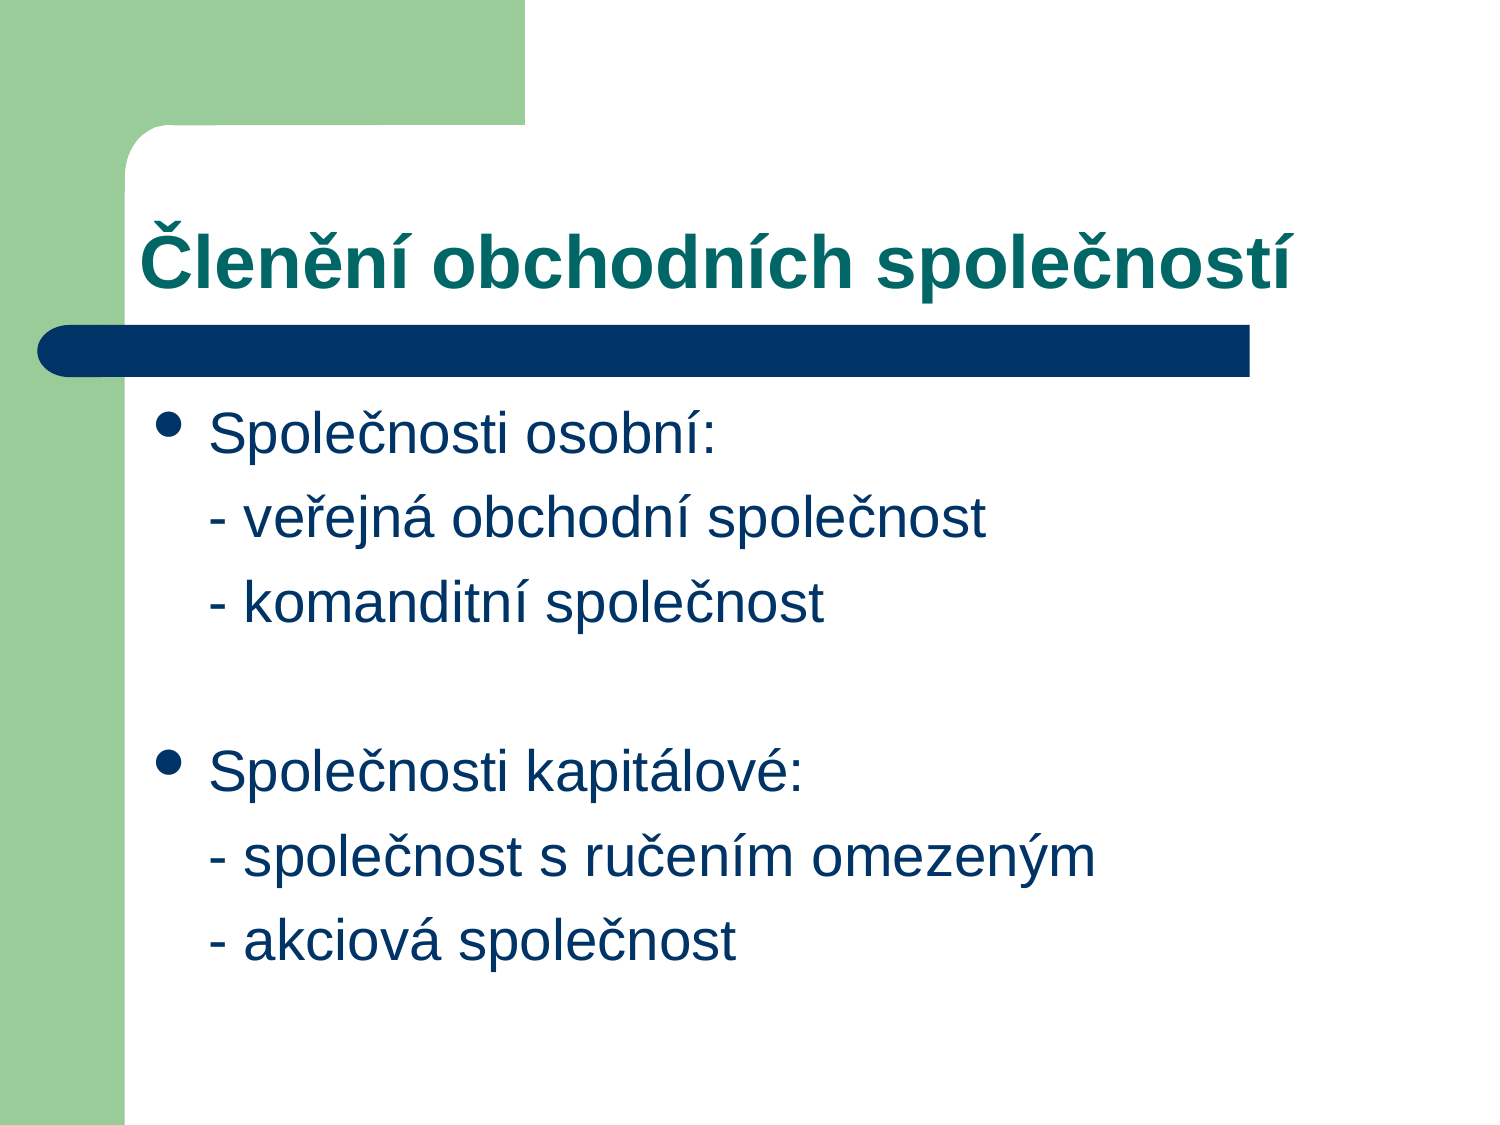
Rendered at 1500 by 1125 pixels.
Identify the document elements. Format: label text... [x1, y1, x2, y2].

title Členění obchodních společností [124, 124, 1425, 313]
list Společnosti osobní: - veřejná obchodní společnost - komanditní společnost Společnosti kapitálové: - společnost s ručením omezeným - akciová společnost [137, 387, 1400, 999]
